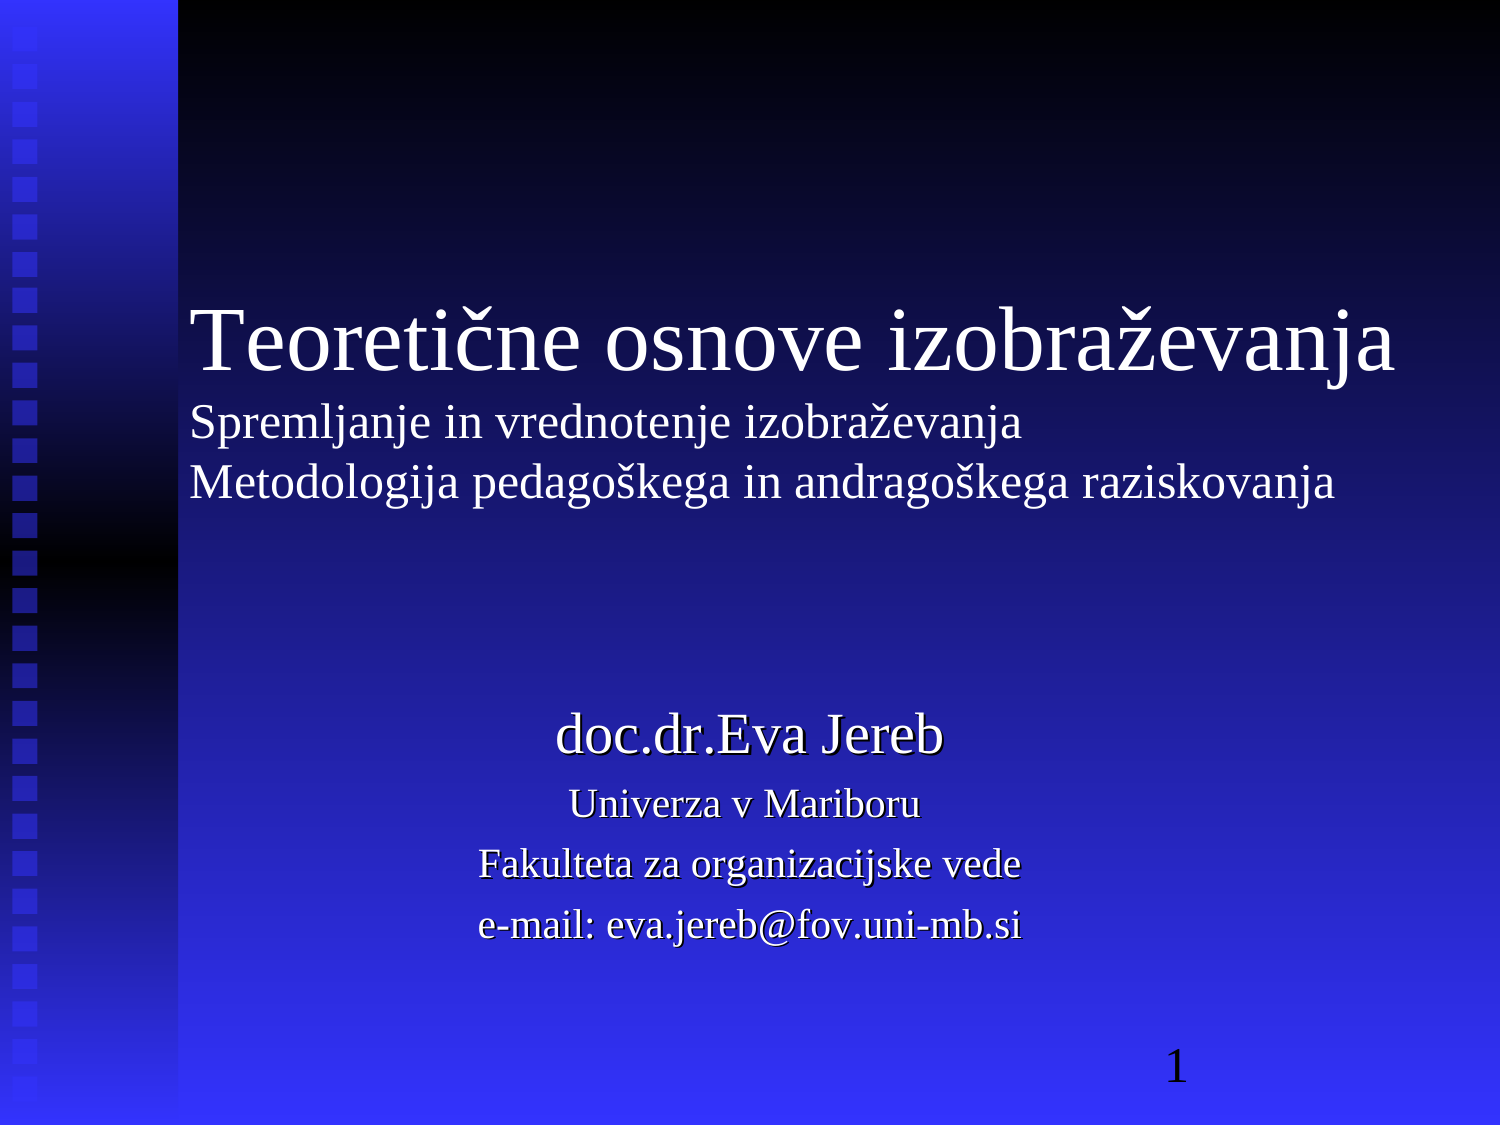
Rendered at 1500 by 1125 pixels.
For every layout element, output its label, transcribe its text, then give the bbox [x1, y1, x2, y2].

title Teoretične osnove izobraževanja Spremljanje in vrednotenje izobraževanja Metodologija pedagoškega in andragoškega raziskovanja [174, 271, 1438, 517]
list doc.dr.Eva Jereb Univerza v Mariboru Fakulteta za organizacijske vede e-mail: eva.jereb@fov.uni-mb.si [125, 687, 1375, 976]
